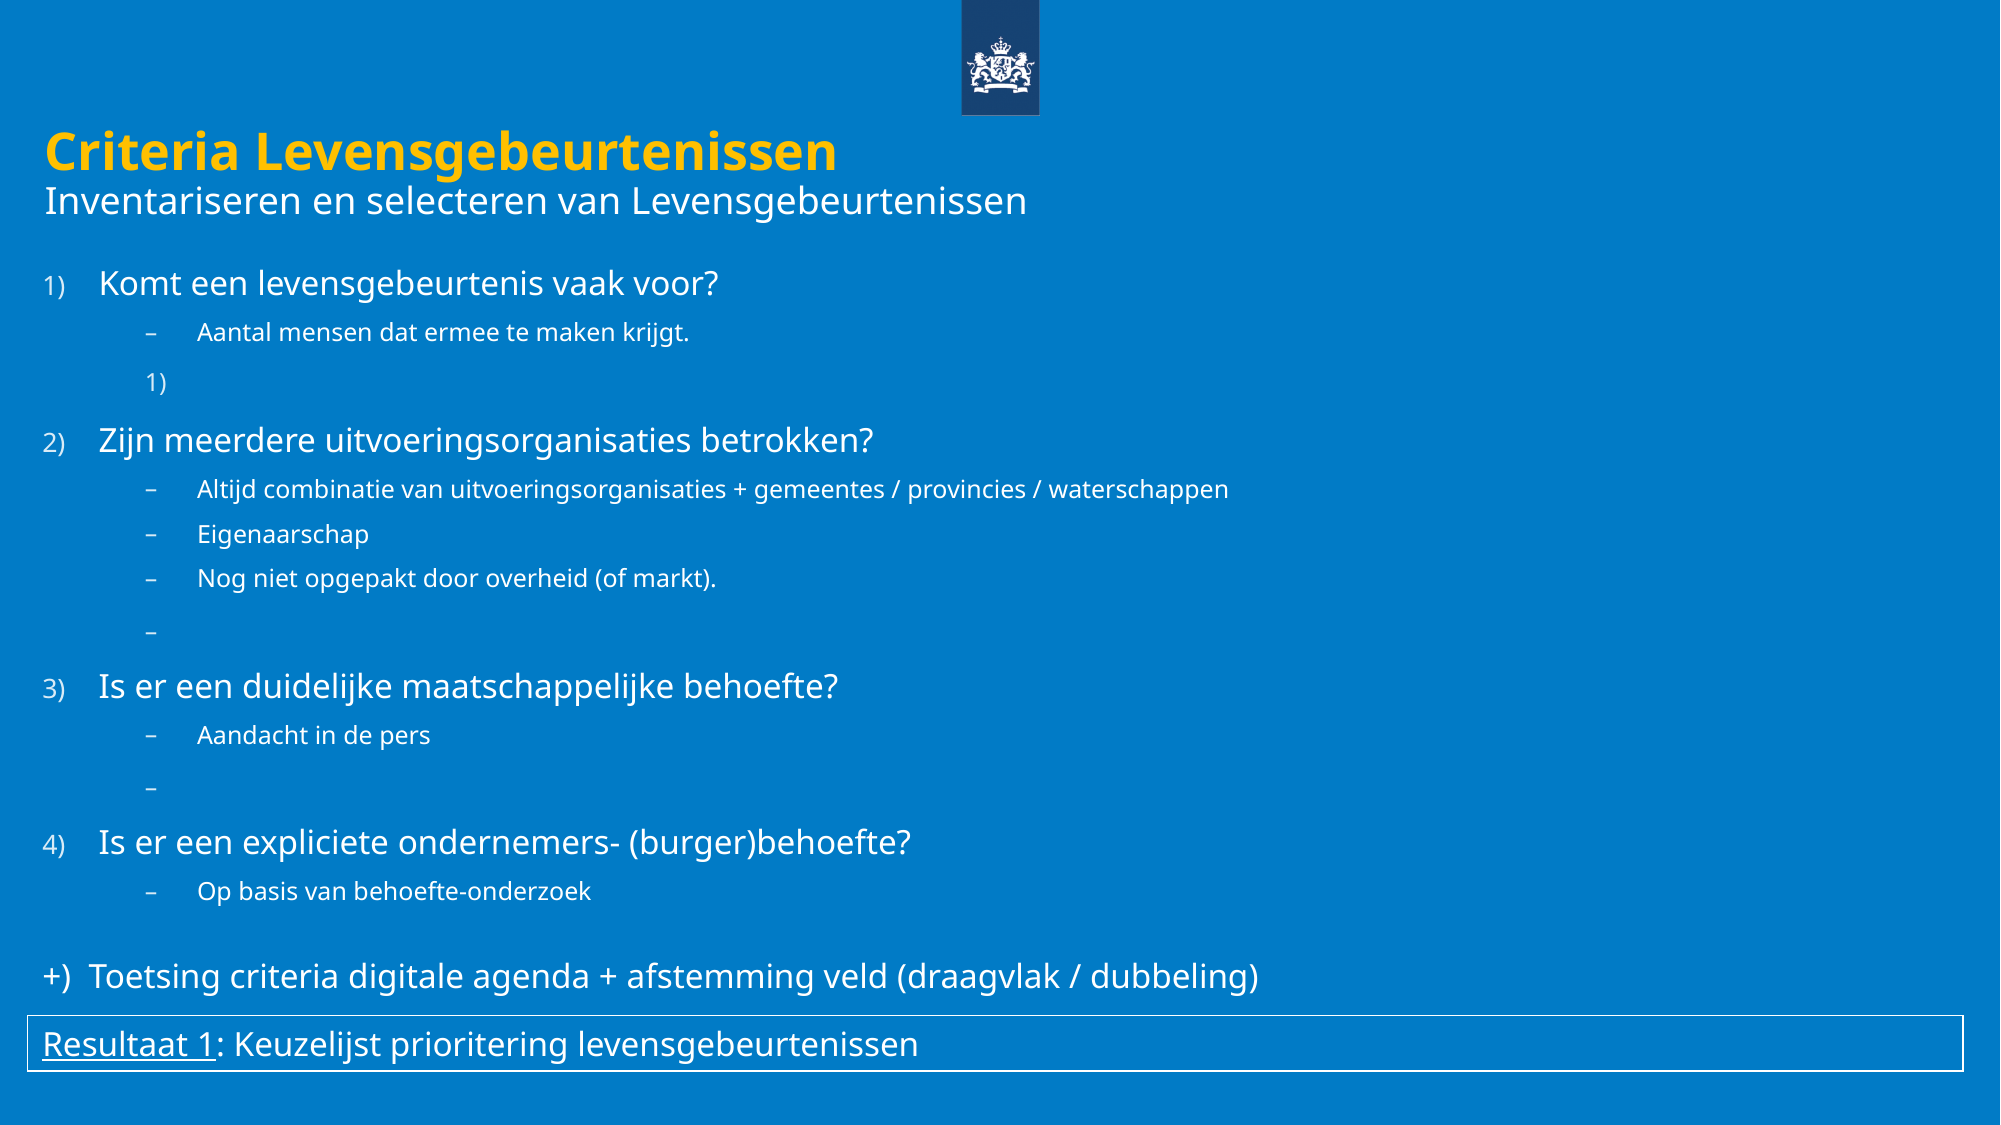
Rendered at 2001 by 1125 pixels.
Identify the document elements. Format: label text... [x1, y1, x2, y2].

title Criteria Levensgebeurtenissen Inventariseren en selecteren van Levensgebeurtenissen [29, 118, 1915, 258]
text_box Resultaat 1: Keuzelijst prioritering levensgebeurtenissen [27, 1015, 1963, 1072]
text_box Komt een levensgebeurtenis vaak voor? Aantal mensen dat ermee te maken krijgt. Zijn meerdere uitvoeringsorganisaties betrokken? Altijd combinatie van uitvoeringsorganisaties + gemeentes / provincies / waterschappen Eigenaarschap Nog niet opgepakt door overheid (of markt). Is er een duidelijke maatschappelijke behoefte? Aandacht in de pers Is er een expliciete ondernemers- (burger)behoefte? Op basis van behoefte-onderzoek +) Toetsing criteria digitale agenda + afstemming veld (draagvlak / dubbeling) [27, 262, 1980, 1021]
